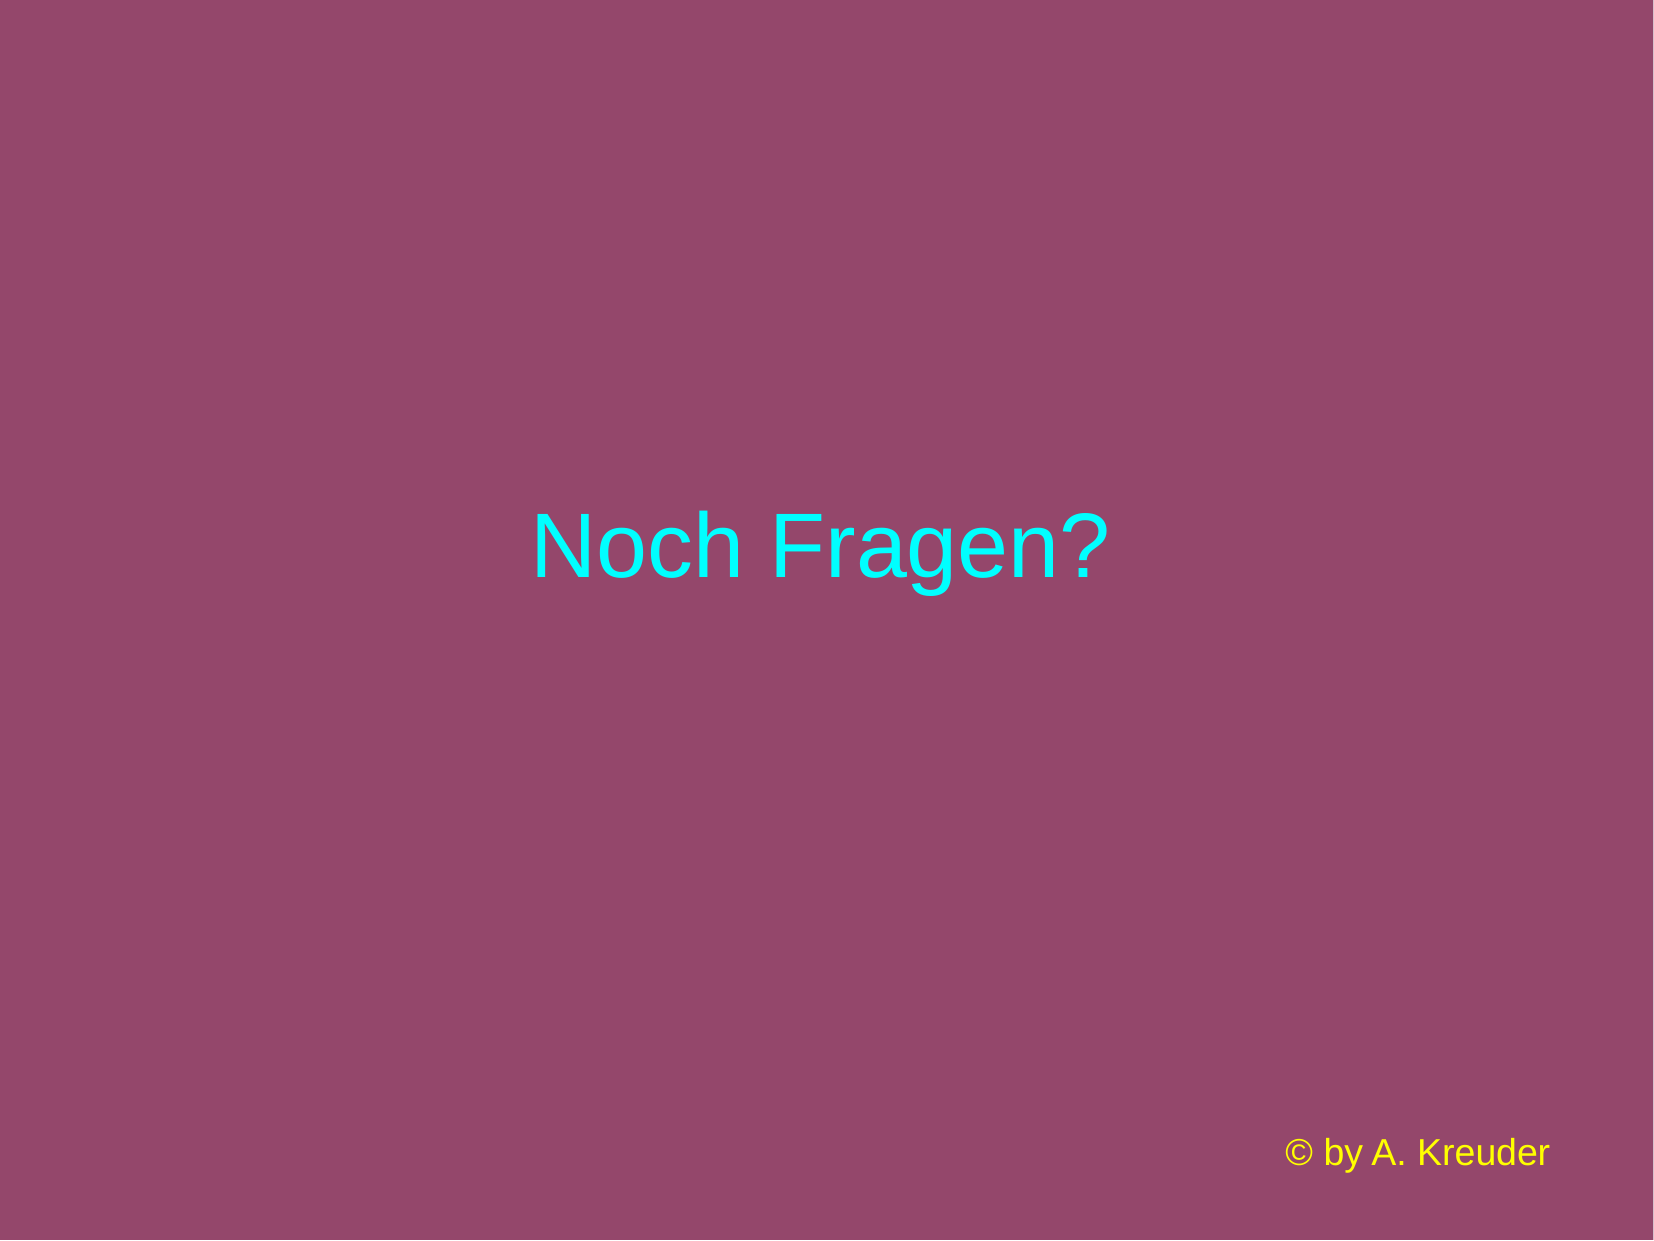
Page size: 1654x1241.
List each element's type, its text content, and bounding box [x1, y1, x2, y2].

title Noch Fragen? [76, 442, 1565, 650]
text_box © by A. Kreuder [1270, 1124, 1565, 1182]
